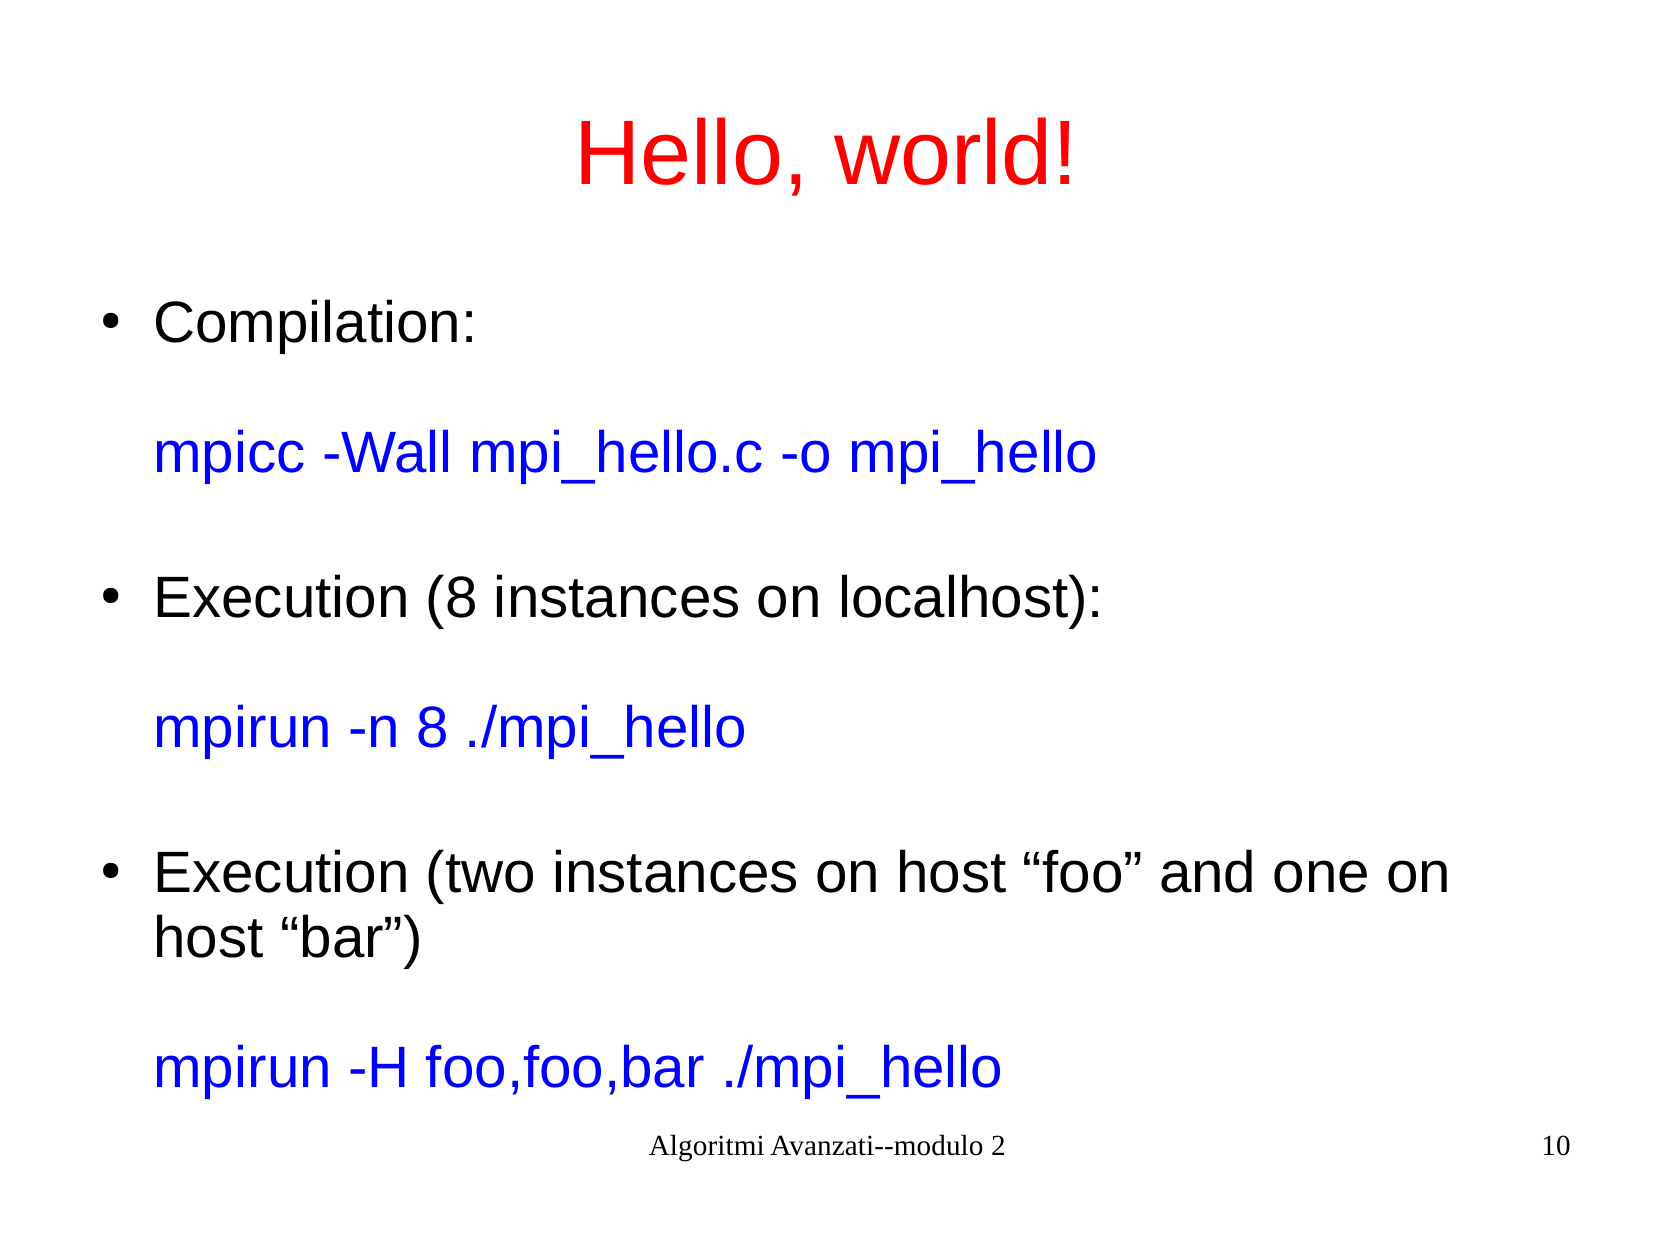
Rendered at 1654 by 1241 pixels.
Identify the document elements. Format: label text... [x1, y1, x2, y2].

list Compilation: mpicc -Wall mpi_hello.c -o mpi_hello Execution (8 instances on localhost): mpirun -n 8 ./mpi_hello Execution (two instances on host “foo” and one on host “bar”) mpirun -H foo,foo,bar ./mpi_hello [82, 290, 1571, 1109]
title Hello, world! [82, 49, 1571, 257]
